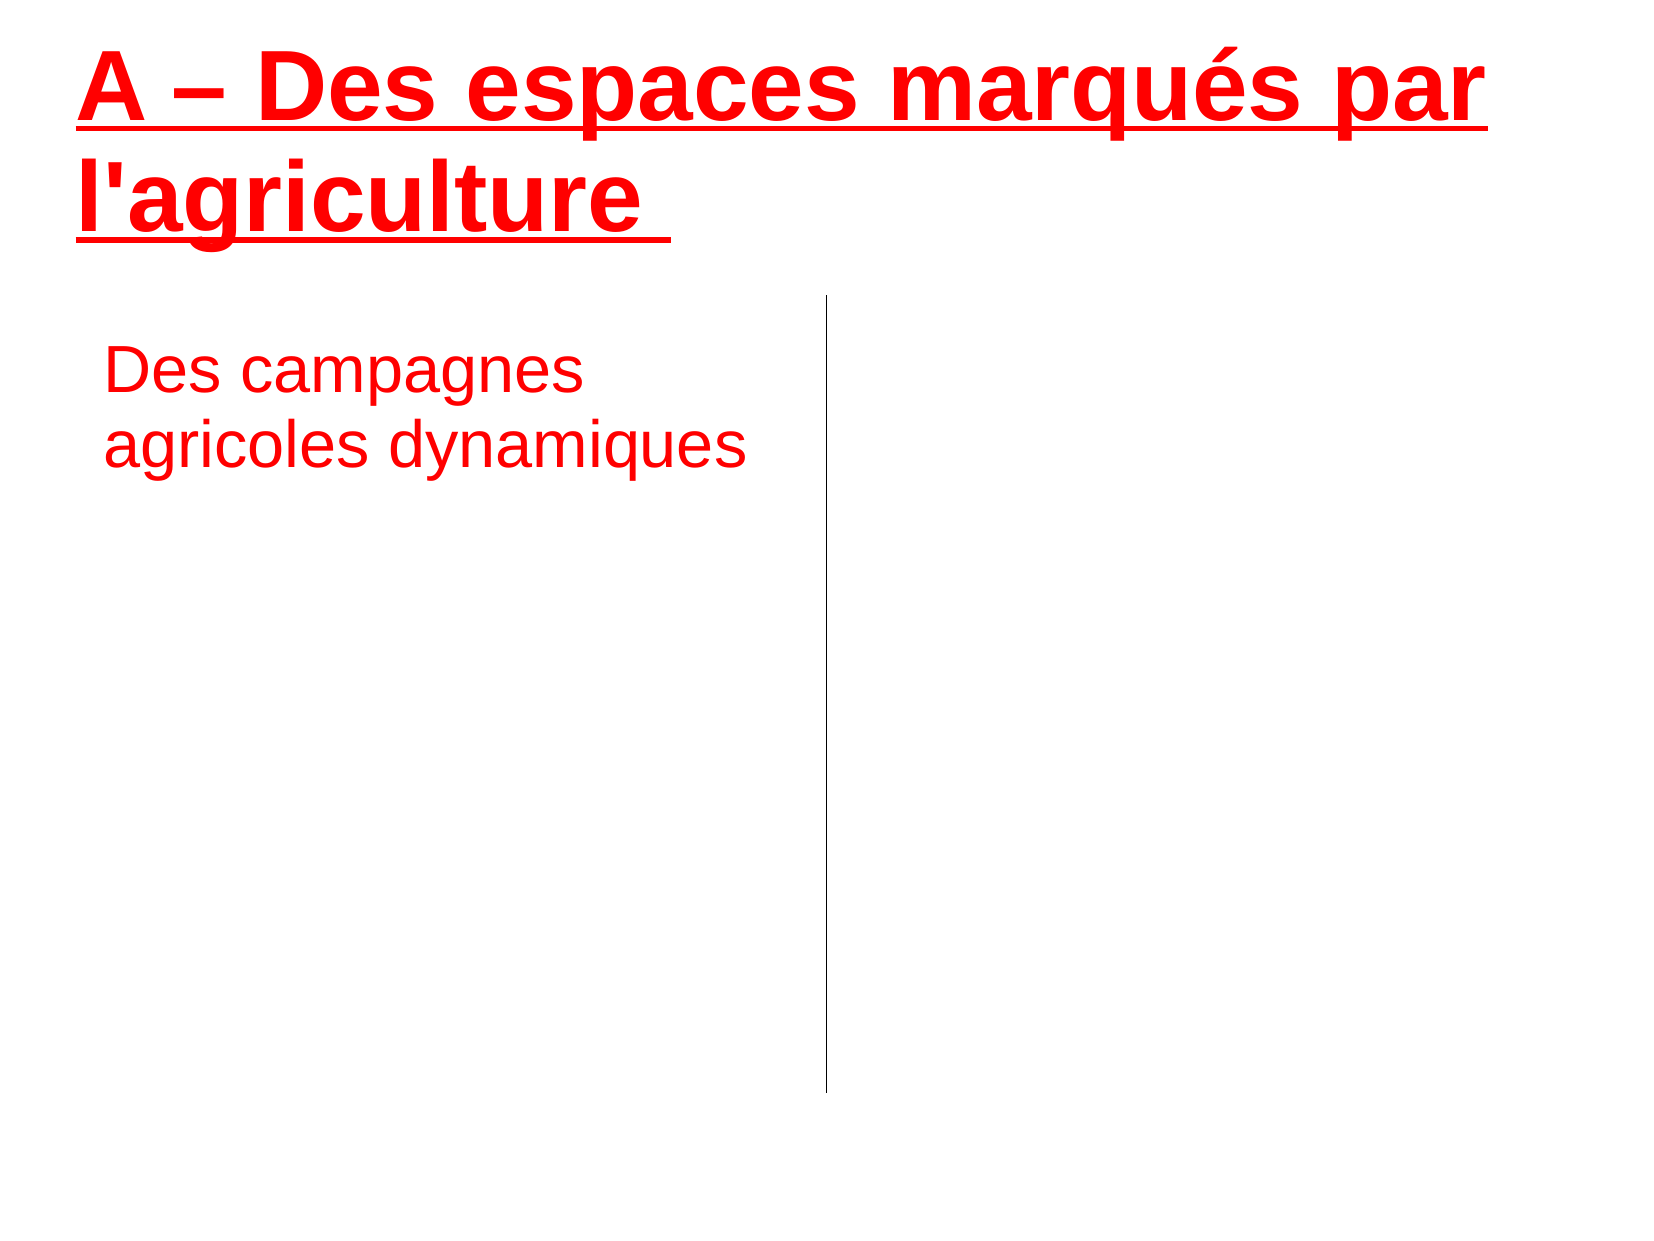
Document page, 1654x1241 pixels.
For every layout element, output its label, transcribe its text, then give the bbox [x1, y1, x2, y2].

title A – Des espaces marqués par l'agriculture [75, 29, 1623, 254]
text_box Des campagnes agricoles dynamiques [88, 324, 798, 490]
